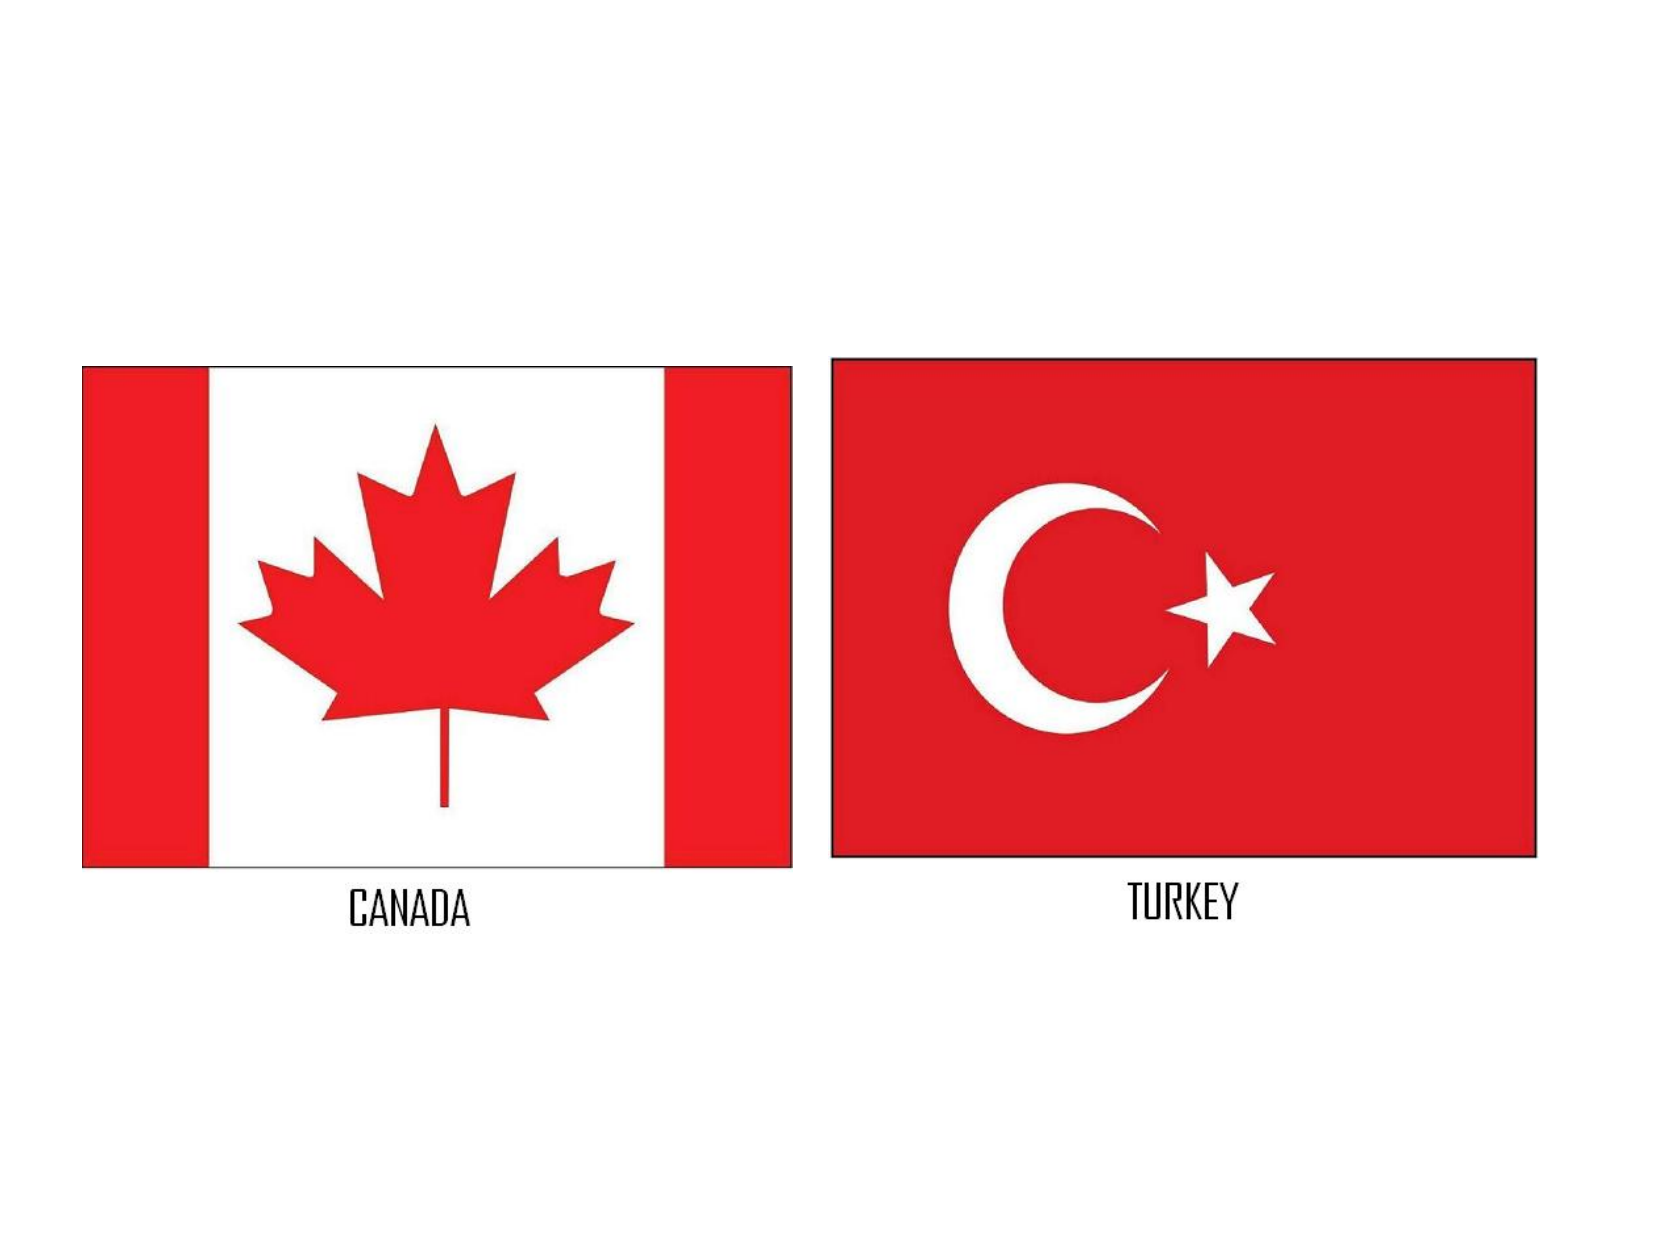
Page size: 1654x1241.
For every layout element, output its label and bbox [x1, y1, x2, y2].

picture [82, 366, 793, 934]
picture [828, 356, 1539, 943]
